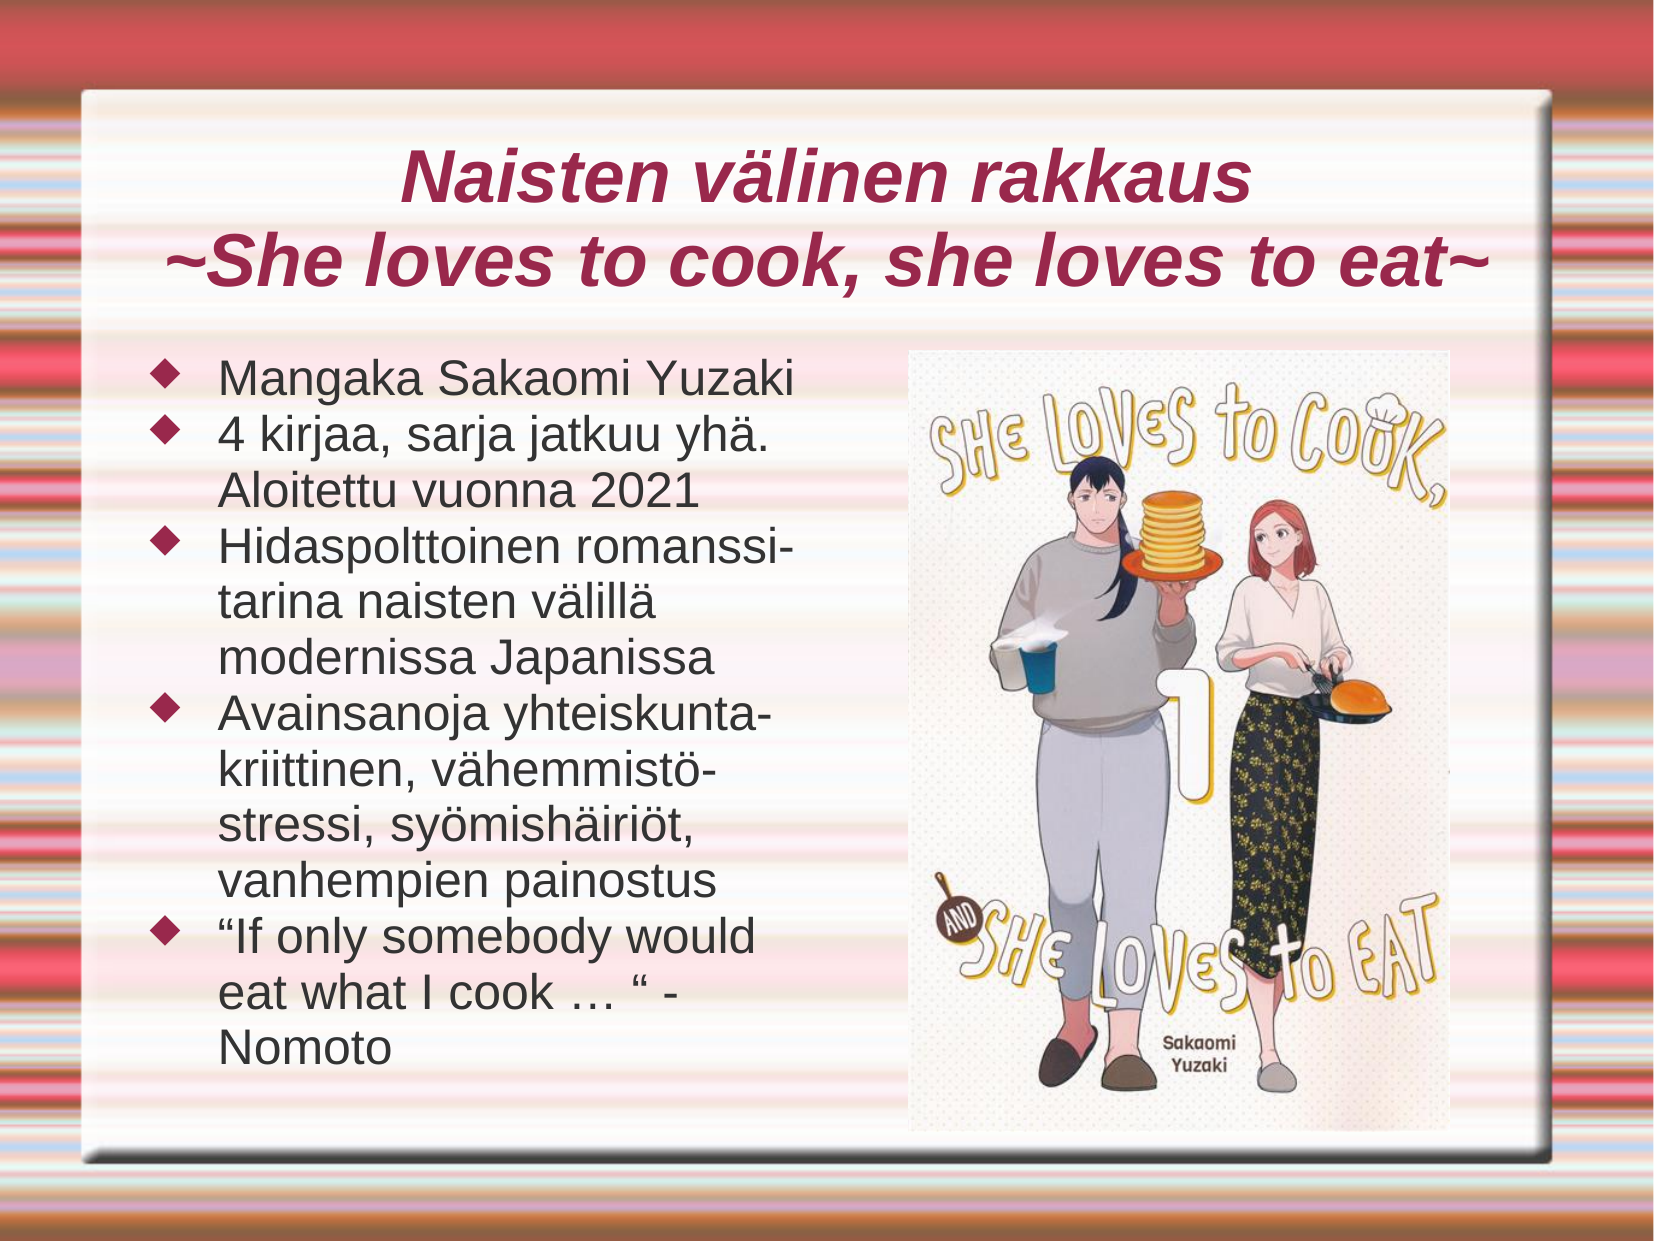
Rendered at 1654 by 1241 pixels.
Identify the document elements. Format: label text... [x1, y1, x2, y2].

picture [0, 0, 1654, 1241]
list Mangaka Sakaomi Yuzaki 4 kirjaa, sarja jatkuu yhä. Aloitettu vuonna 2021 Hidaspolttoinen romanssi-tarina naisten välillä modernissa Japanissa Avainsanoja yhteiskunta-kriittinen, vähemmistö-stressi, syömishäiriöt, vanhempien painostus “If only somebody would eat what I cook … “ -Nomoto [134, 350, 809, 1132]
title Naisten välinen rakkaus ~She loves to cook, she loves to eat~ [121, 114, 1534, 322]
